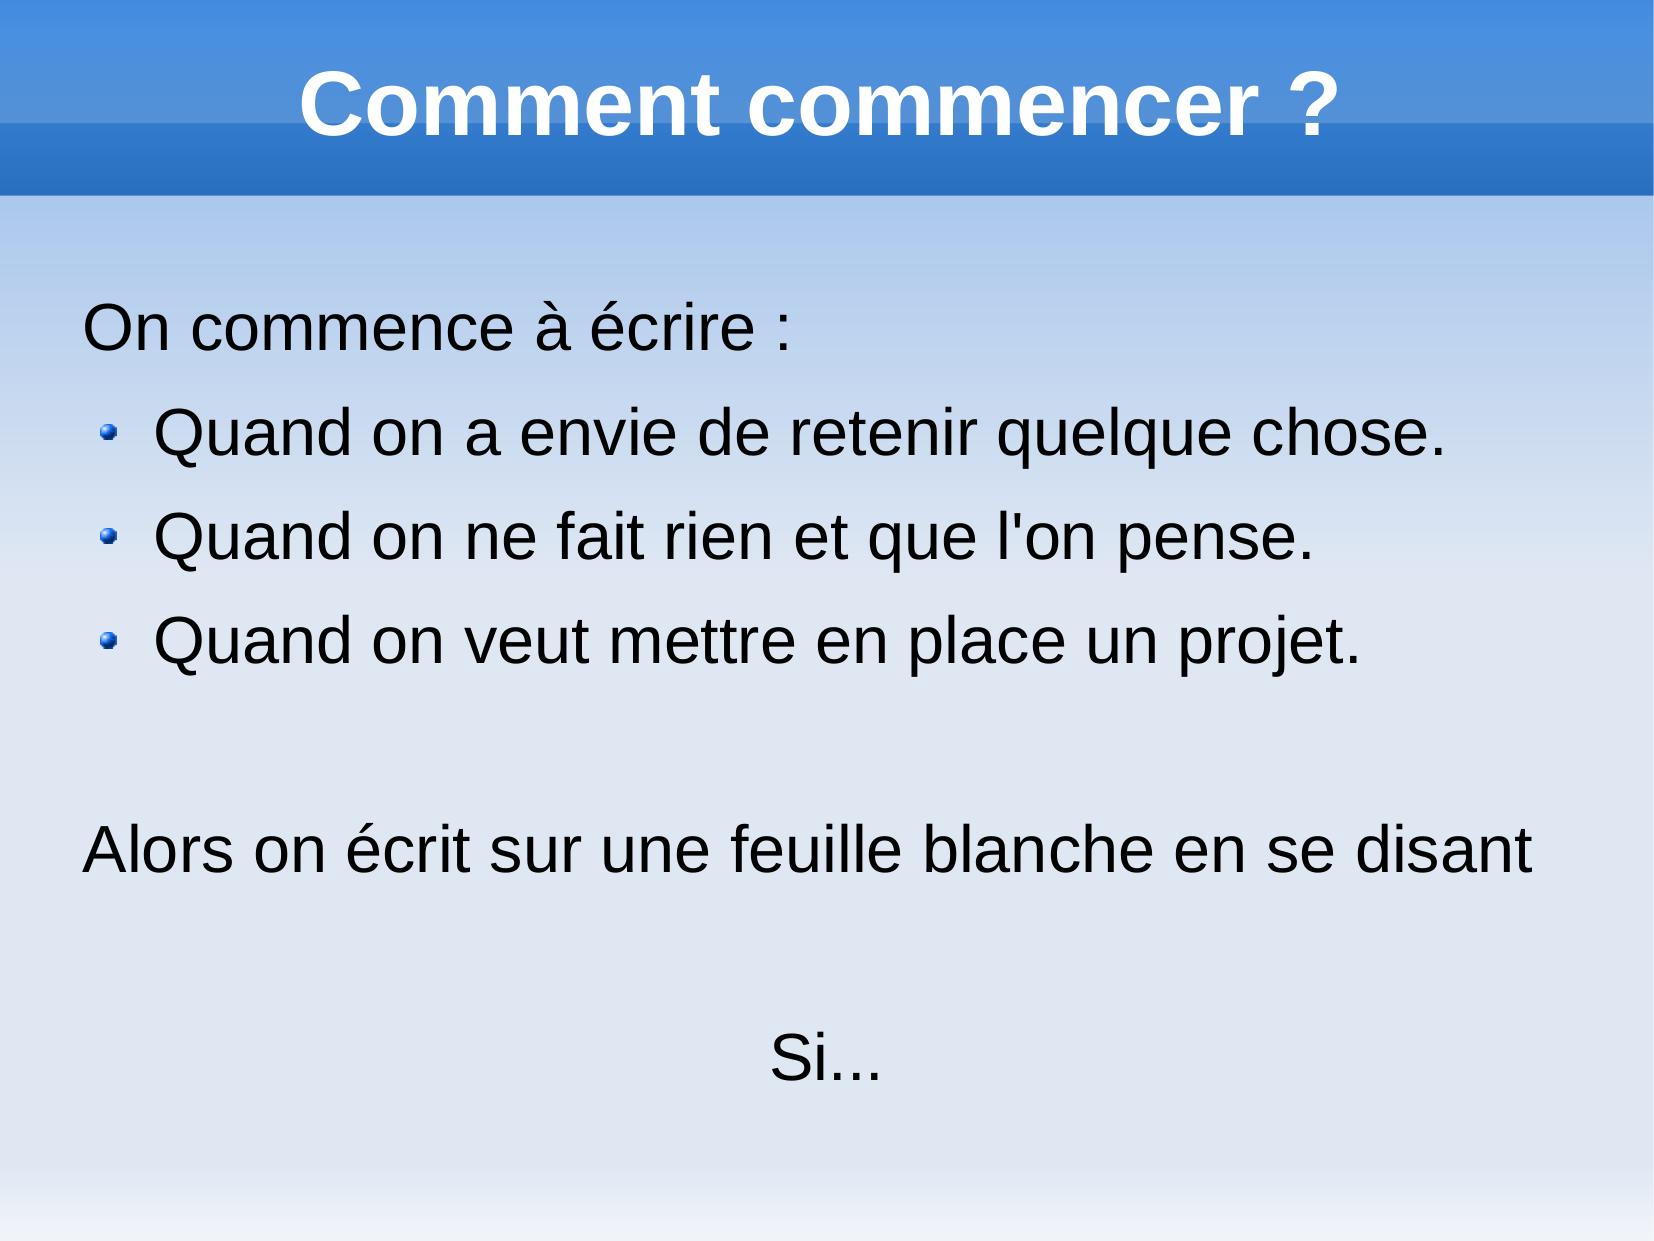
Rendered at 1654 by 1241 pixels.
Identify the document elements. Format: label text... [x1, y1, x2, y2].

picture [0, 0, 1654, 1241]
title Comment commencer ? [76, 0, 1565, 208]
list On commence à écrire : Quand on a envie de retenir quelque chose. Quand on ne fait rien et que l'on pense. Quand on veut mettre en place un projet. Alors on écrit sur une feuille blanche en se disant Si... [82, 290, 1571, 1109]
